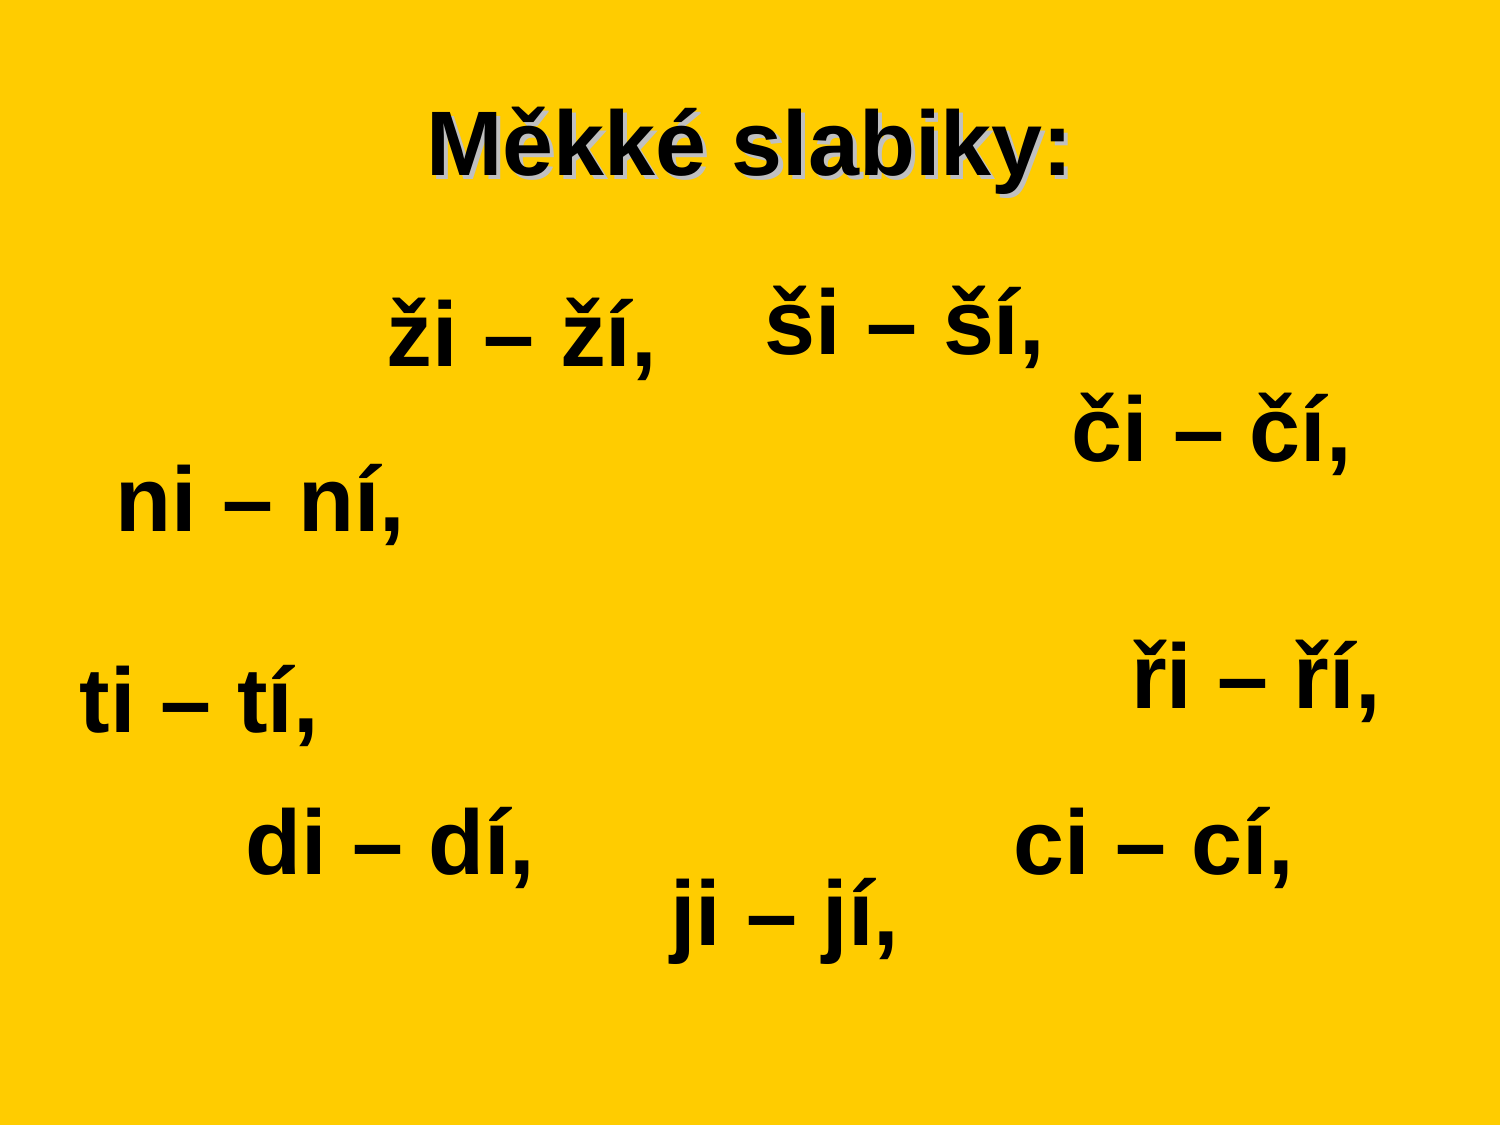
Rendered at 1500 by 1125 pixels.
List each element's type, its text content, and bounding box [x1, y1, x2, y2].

list ži – ží, [372, 267, 681, 492]
title Měkké slabiky: [75, 45, 1426, 233]
text_box ni – ní, [100, 432, 421, 558]
text_box či – čí, [1056, 361, 1388, 488]
text_box ji – jí, [655, 846, 916, 972]
text_box di – dí, [230, 774, 551, 901]
text_box ti – tí, [64, 633, 361, 759]
text_box ři – ří, [1116, 609, 1397, 735]
text_box ši – ší, [750, 255, 1069, 381]
text_box ci – cí, [998, 774, 1309, 901]
